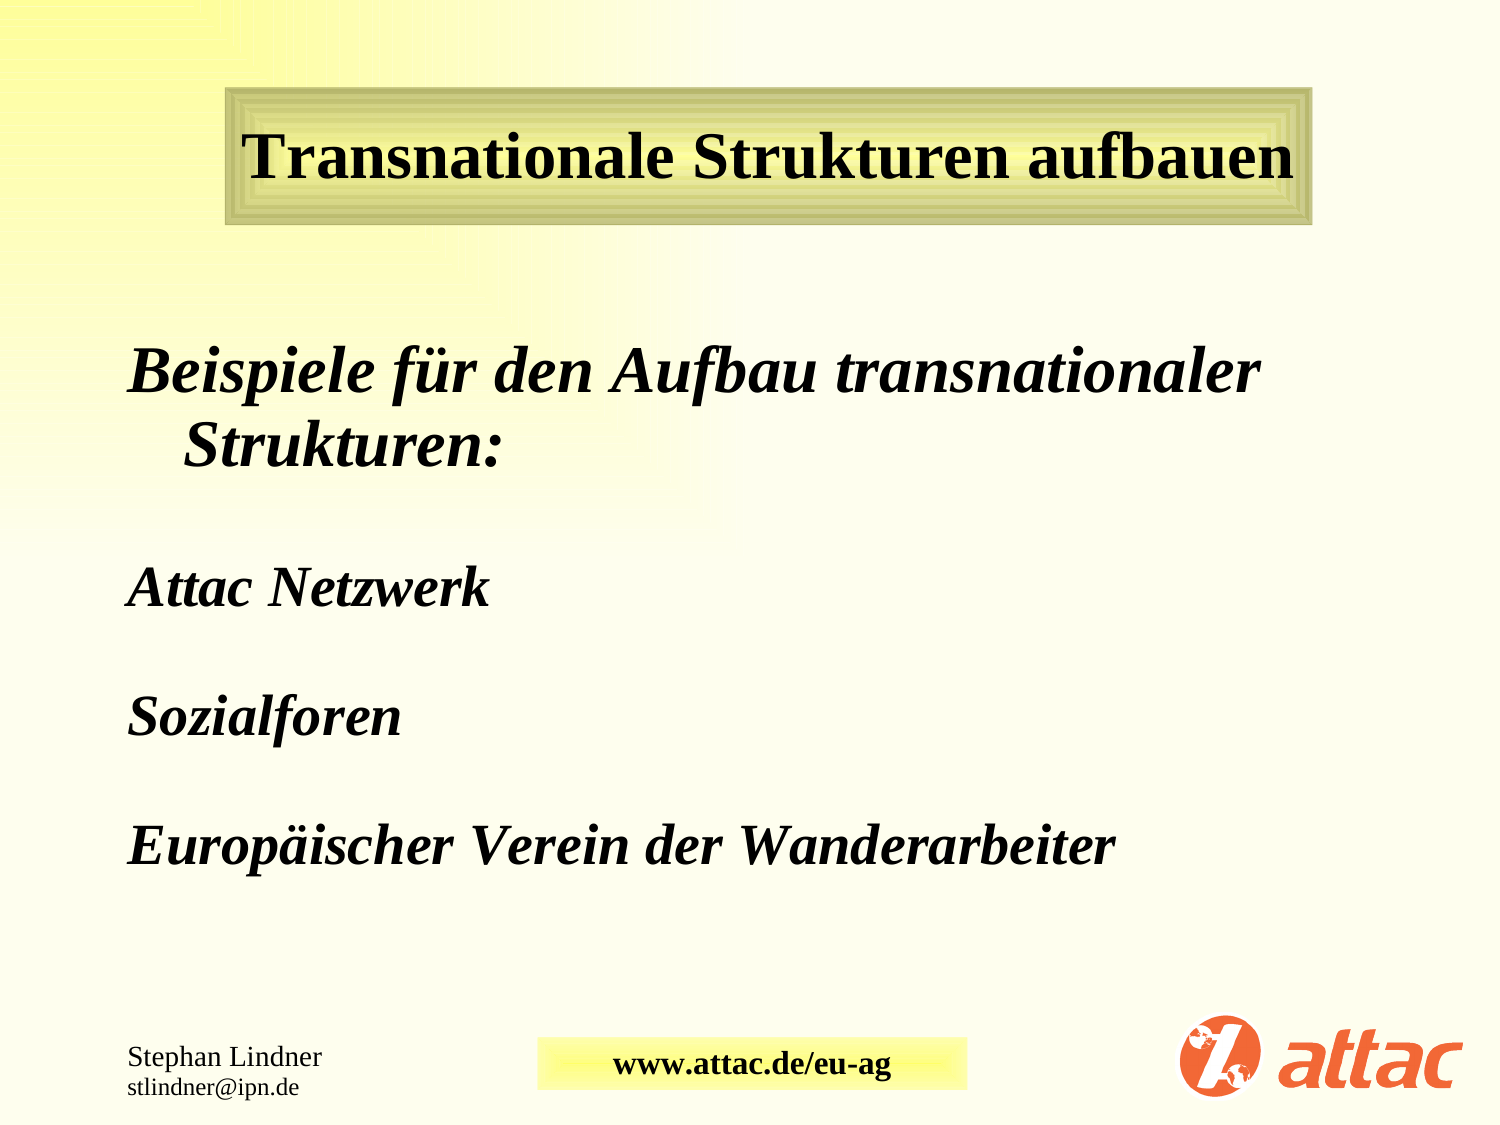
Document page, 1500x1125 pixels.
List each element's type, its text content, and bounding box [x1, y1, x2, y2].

title Transnationale Strukturen aufbauen [224, 87, 1313, 226]
text_box Stephan Lindner stlindner@ipn.de [112, 1032, 338, 1109]
picture [1175, 1012, 1463, 1101]
text_box www.attac.de/eu-ag [537, 1037, 968, 1090]
list Beispiele für den Aufbau transnationaler Strukturen: Attac Netzwerk Sozialforen Europäischer Verein der Wanderarbeiter [112, 324, 1388, 1001]
